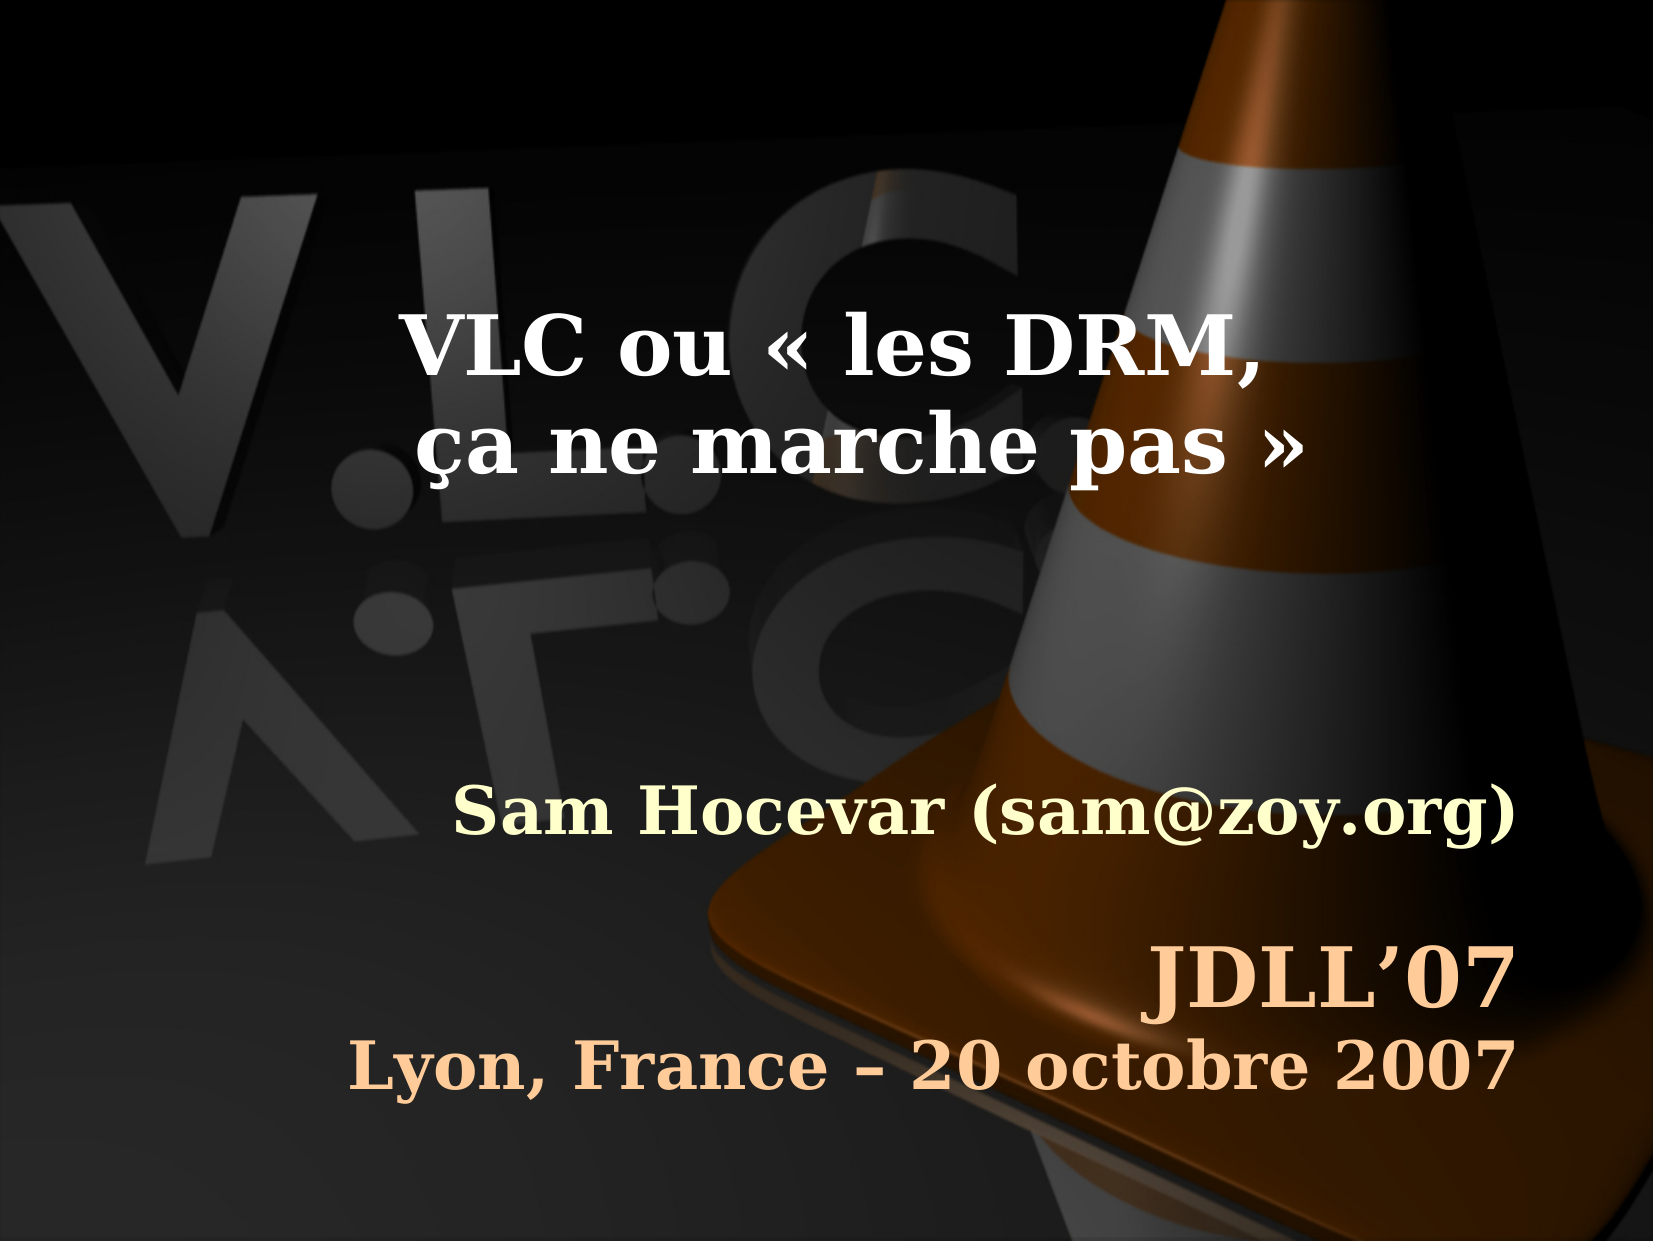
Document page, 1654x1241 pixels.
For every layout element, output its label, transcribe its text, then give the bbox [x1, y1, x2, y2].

picture [0, 0, 1653, 1241]
title VLC ou « les DRM, ça ne marche pas » [127, 291, 1539, 500]
subtitle Sam Hocevar (sam@zoy.org) JDLL’07 Lyon, France – 20 octobre 2007 [55, 724, 1521, 1153]
